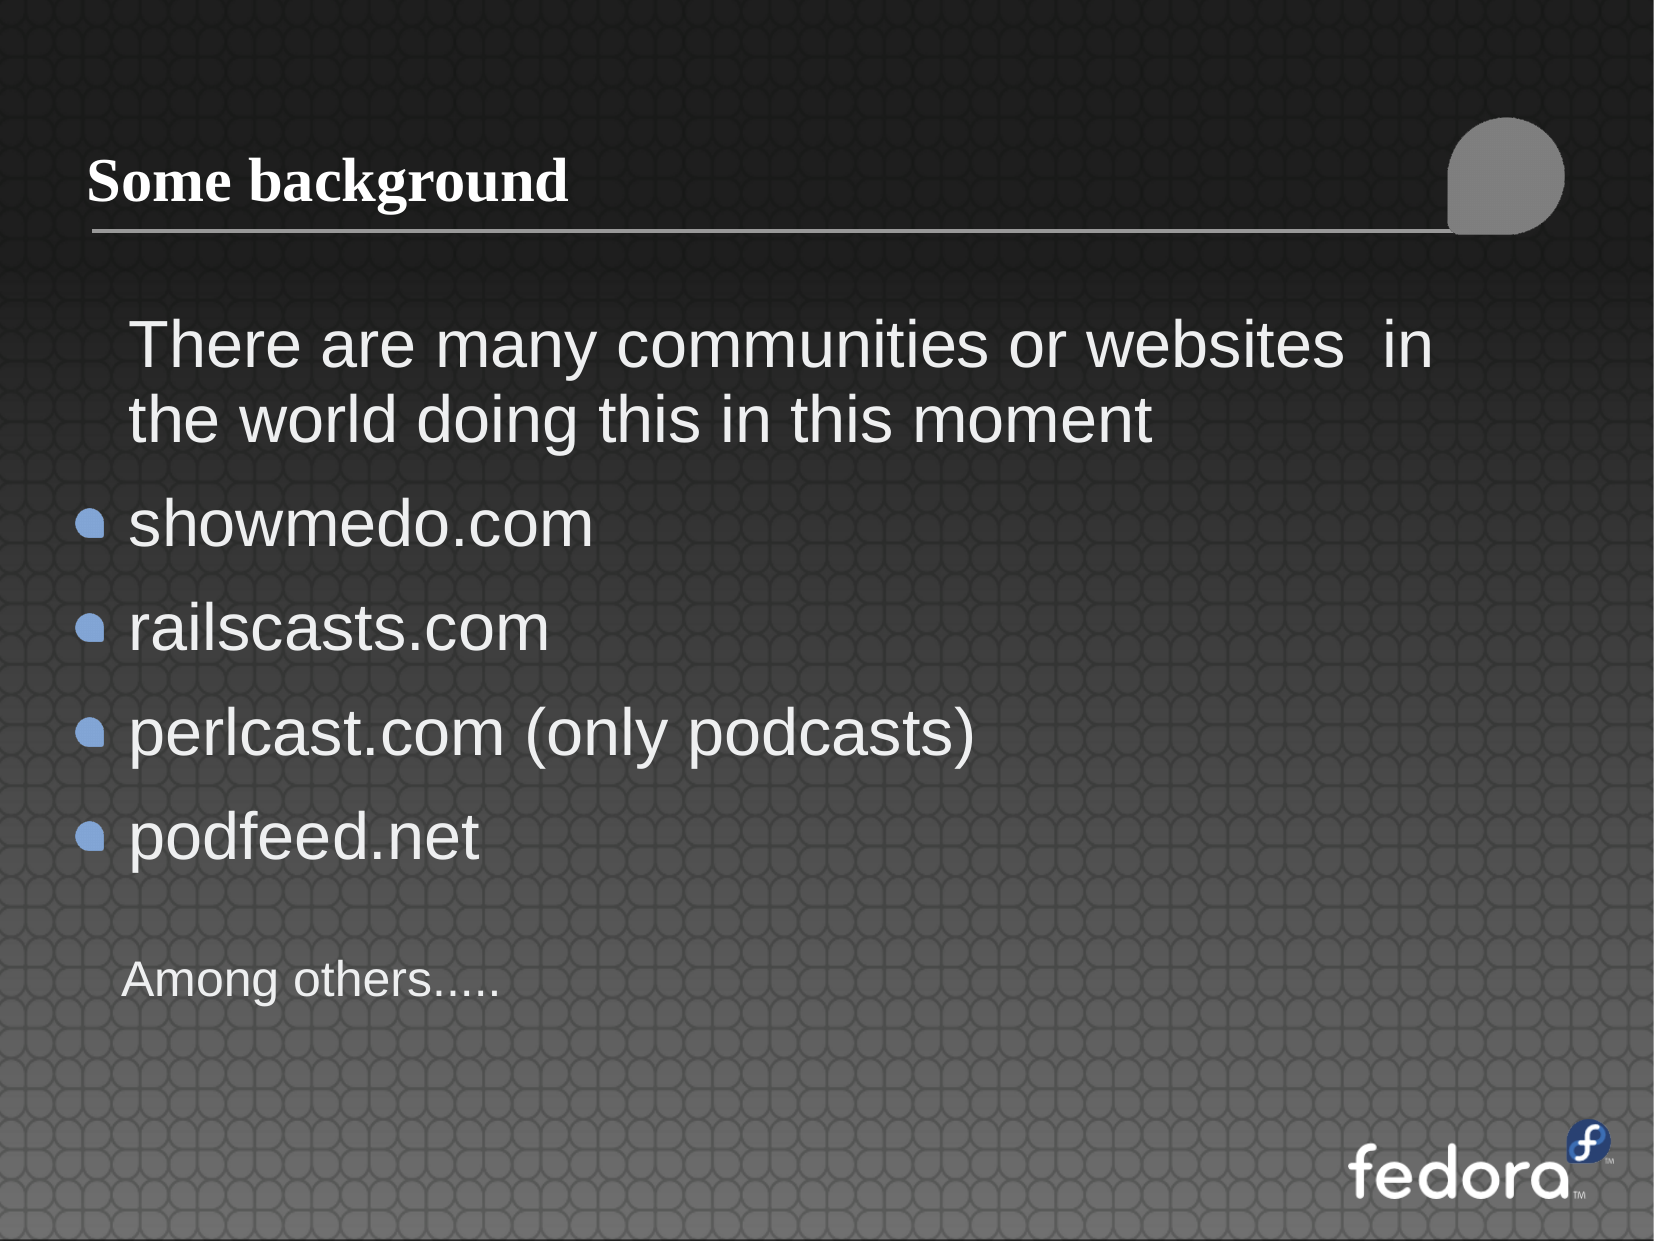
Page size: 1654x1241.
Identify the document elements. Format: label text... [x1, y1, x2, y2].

picture [0, 0, 1654, 1241]
list There are many communities or websites in the world doing this in this moment showmedo.com railscasts.com perlcast.com (only podcasts) podfeed.net [57, 306, 1546, 1027]
title Some background [86, 112, 1576, 249]
text_box Among others..... [106, 943, 518, 1015]
